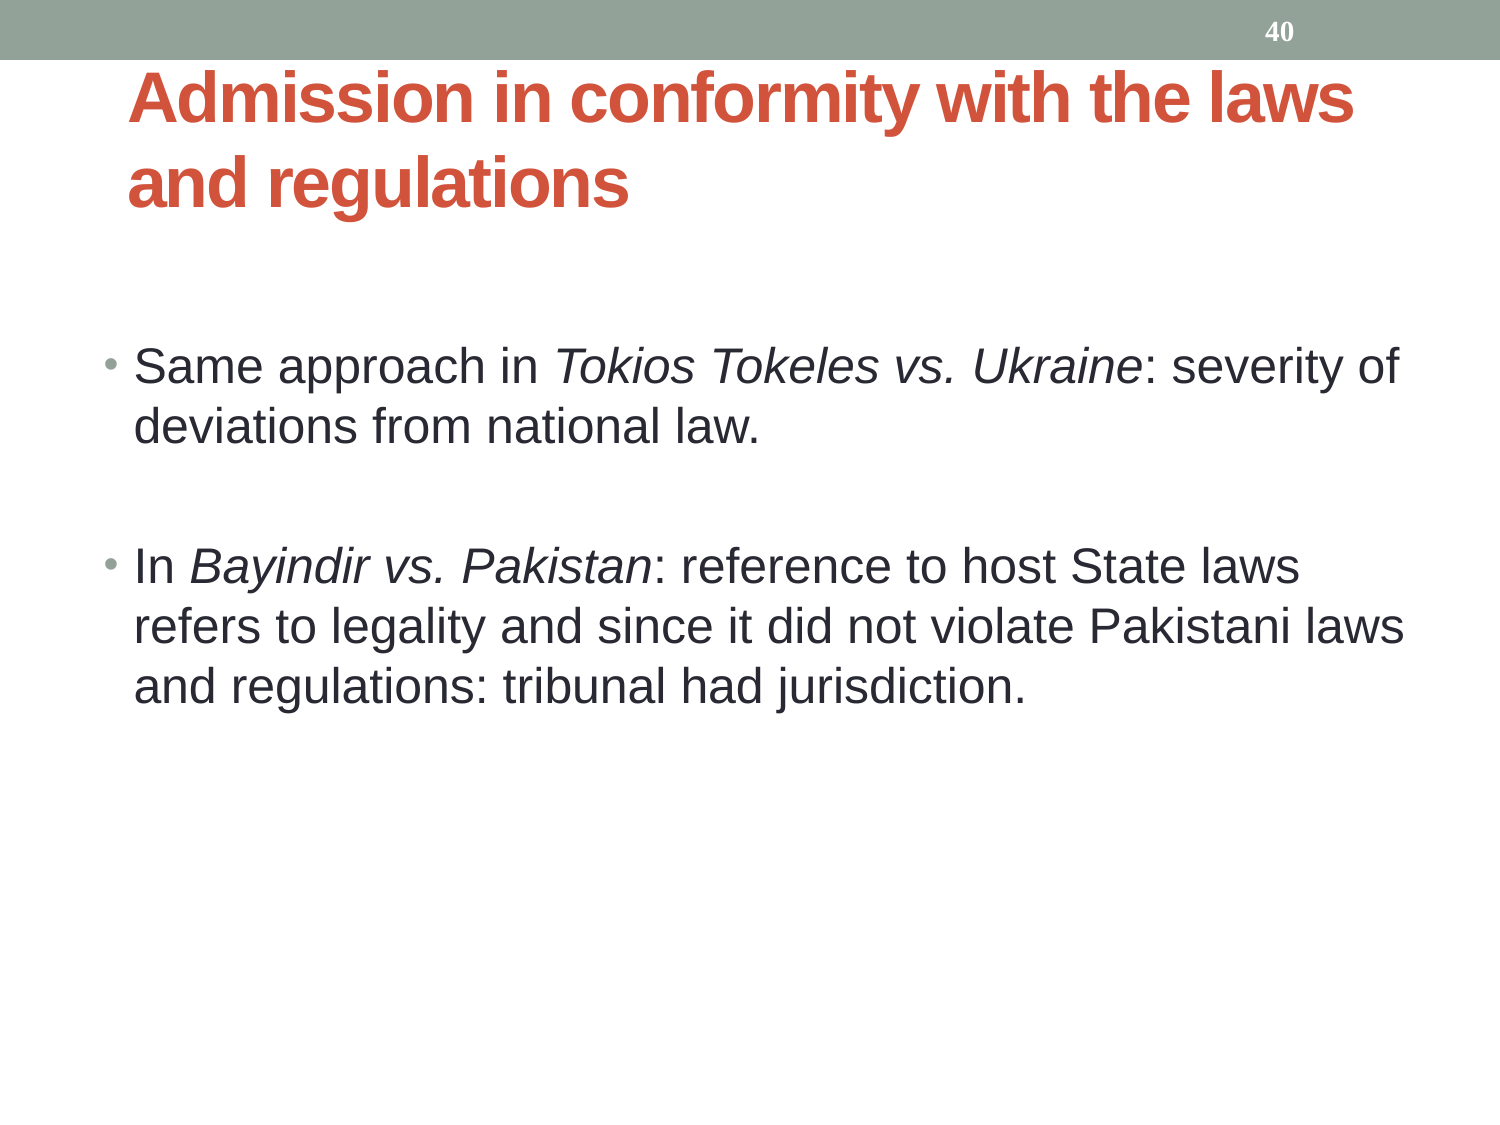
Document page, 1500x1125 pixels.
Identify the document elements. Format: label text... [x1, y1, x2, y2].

title Admission in conformity with the laws and regulations [112, 42, 1388, 231]
slide_number <編號> [1250, 3, 1425, 57]
list Same approach in Tokios Tokeles vs. Ukraine: severity of deviations from national law. In Bayindir vs. Pakistan: reference to host State laws refers to legality and since it did not violate Pakistani laws and regulations: tribunal had jurisdiction. [88, 326, 1436, 1067]
